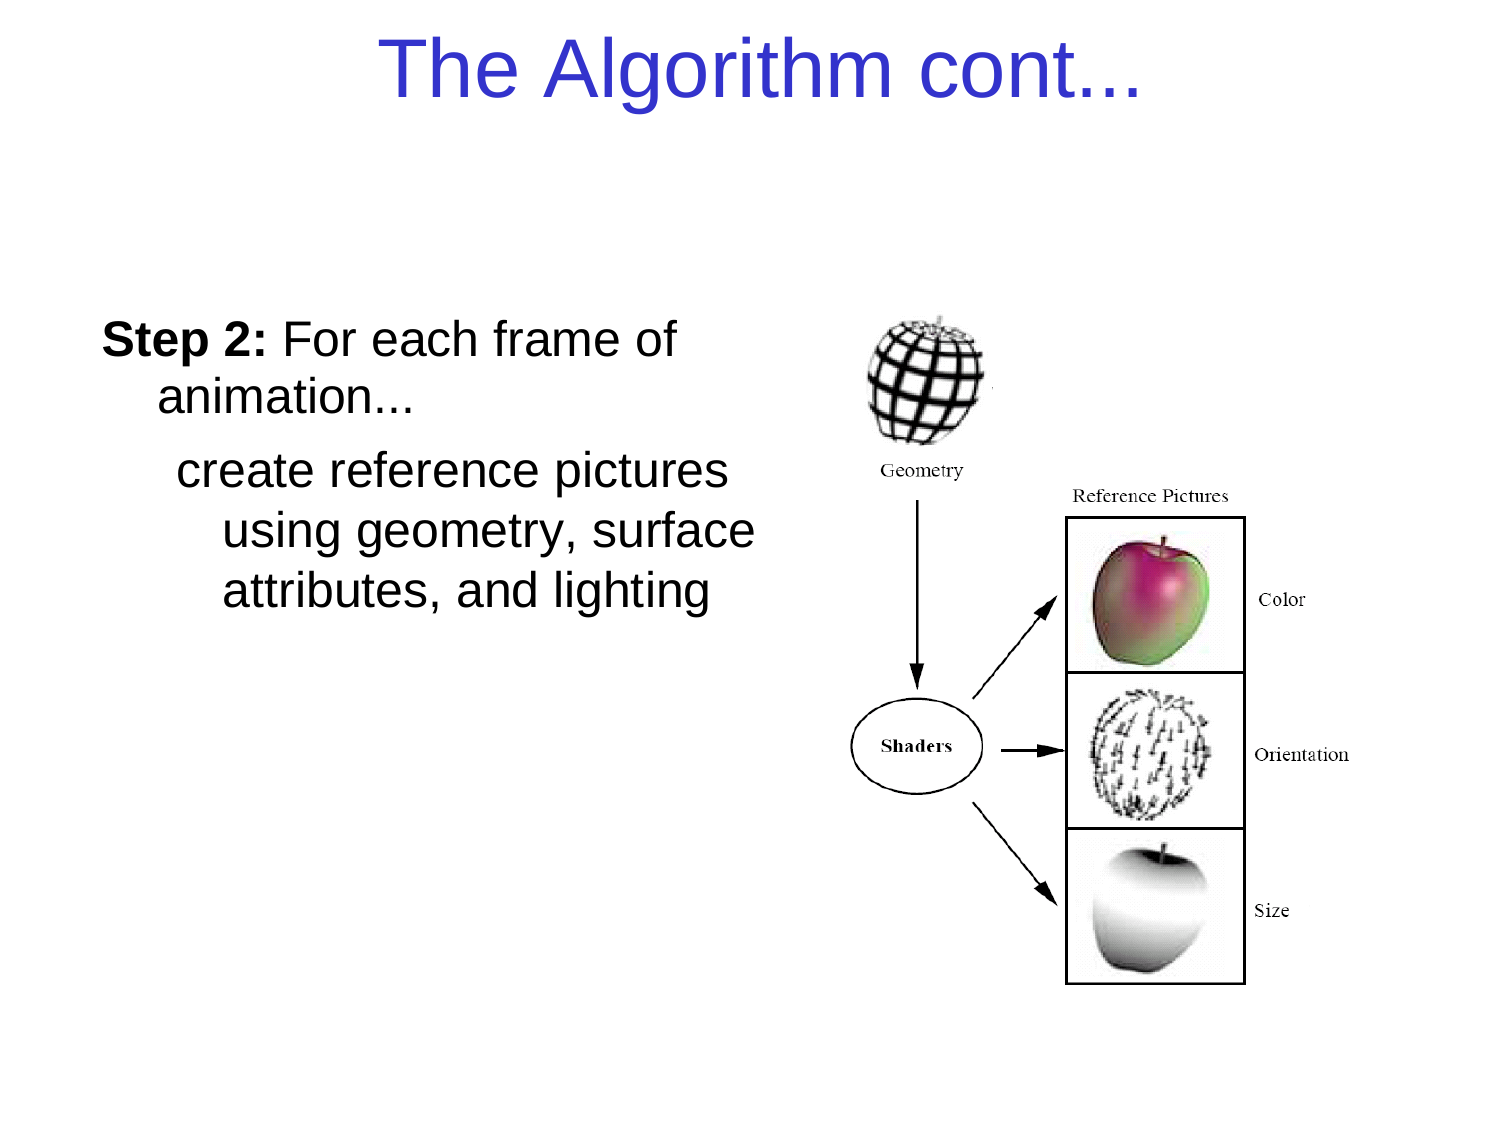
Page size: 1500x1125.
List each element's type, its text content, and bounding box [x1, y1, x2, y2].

list Step 2: For each frame of animation... create reference pictures using geometry, surface attributes, and lighting [101, 311, 826, 936]
title The Algorithm cont... [123, 0, 1400, 138]
picture [842, 302, 1352, 995]
